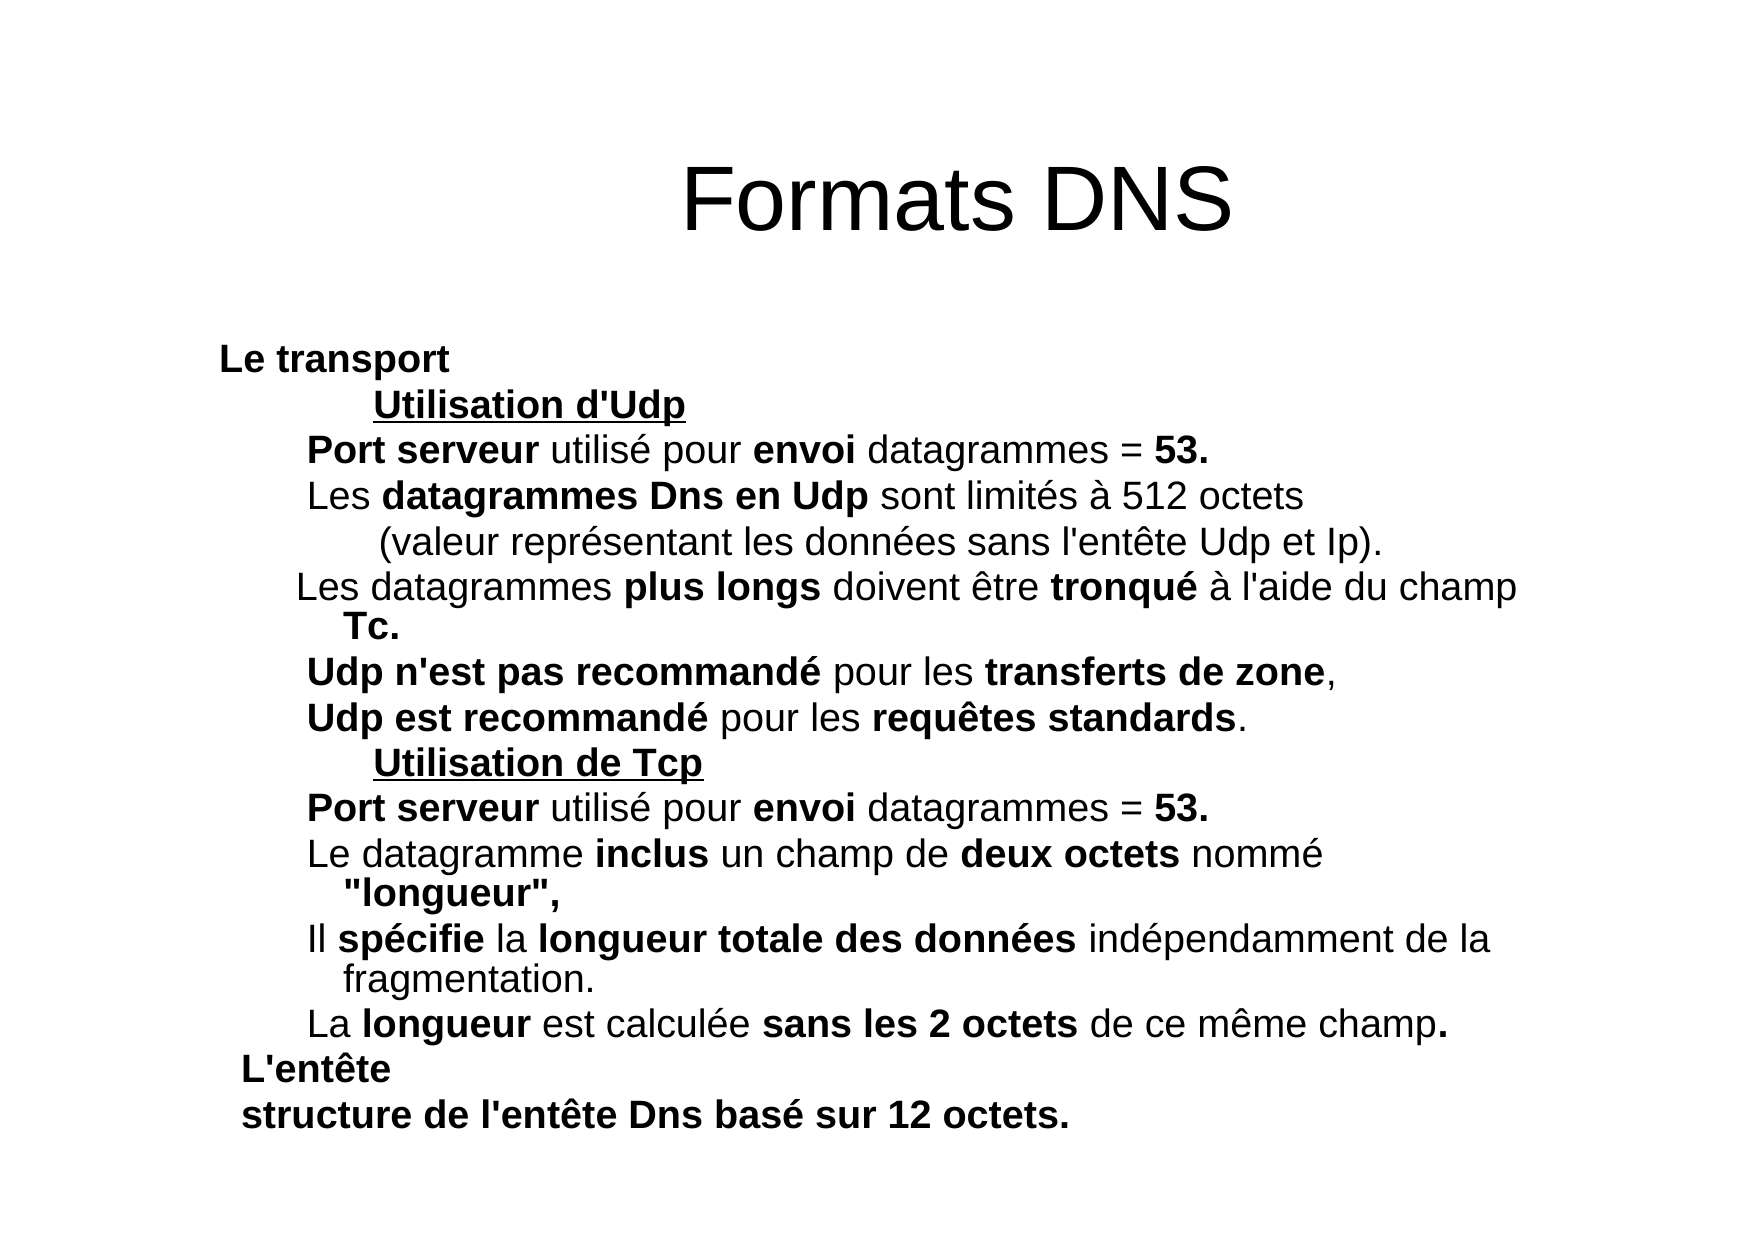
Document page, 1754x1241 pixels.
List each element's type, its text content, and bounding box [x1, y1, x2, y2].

list Le transport Utilisation d'Udp Port serveur utilisé pour envoi datagrammes = 53. Les datagrammes Dns en Udp sont limités à 512 octets (valeur représentant les données sans l'entête Udp et Ip). Les datagrammes plus longs doivent être tronqué à l'aide du champ Tc. Udp n'est pas recommandé pour les transferts de zone, Udp est recommandé pour les requêtes standards. Utilisation de Tcp Port serveur utilisé pour envoi datagrammes = 53. Le datagramme inclus un champ de deux octets nommé "longueur", Il spécifie la longueur totale des données indépendamment de la fragmentation. La longueur est calculée sans les 2 octets de ce même champ. L'entête structure de l'entête Dns basé sur 12 octets. [186, 329, 1568, 1241]
title Formats DNS [348, 104, 1568, 292]
